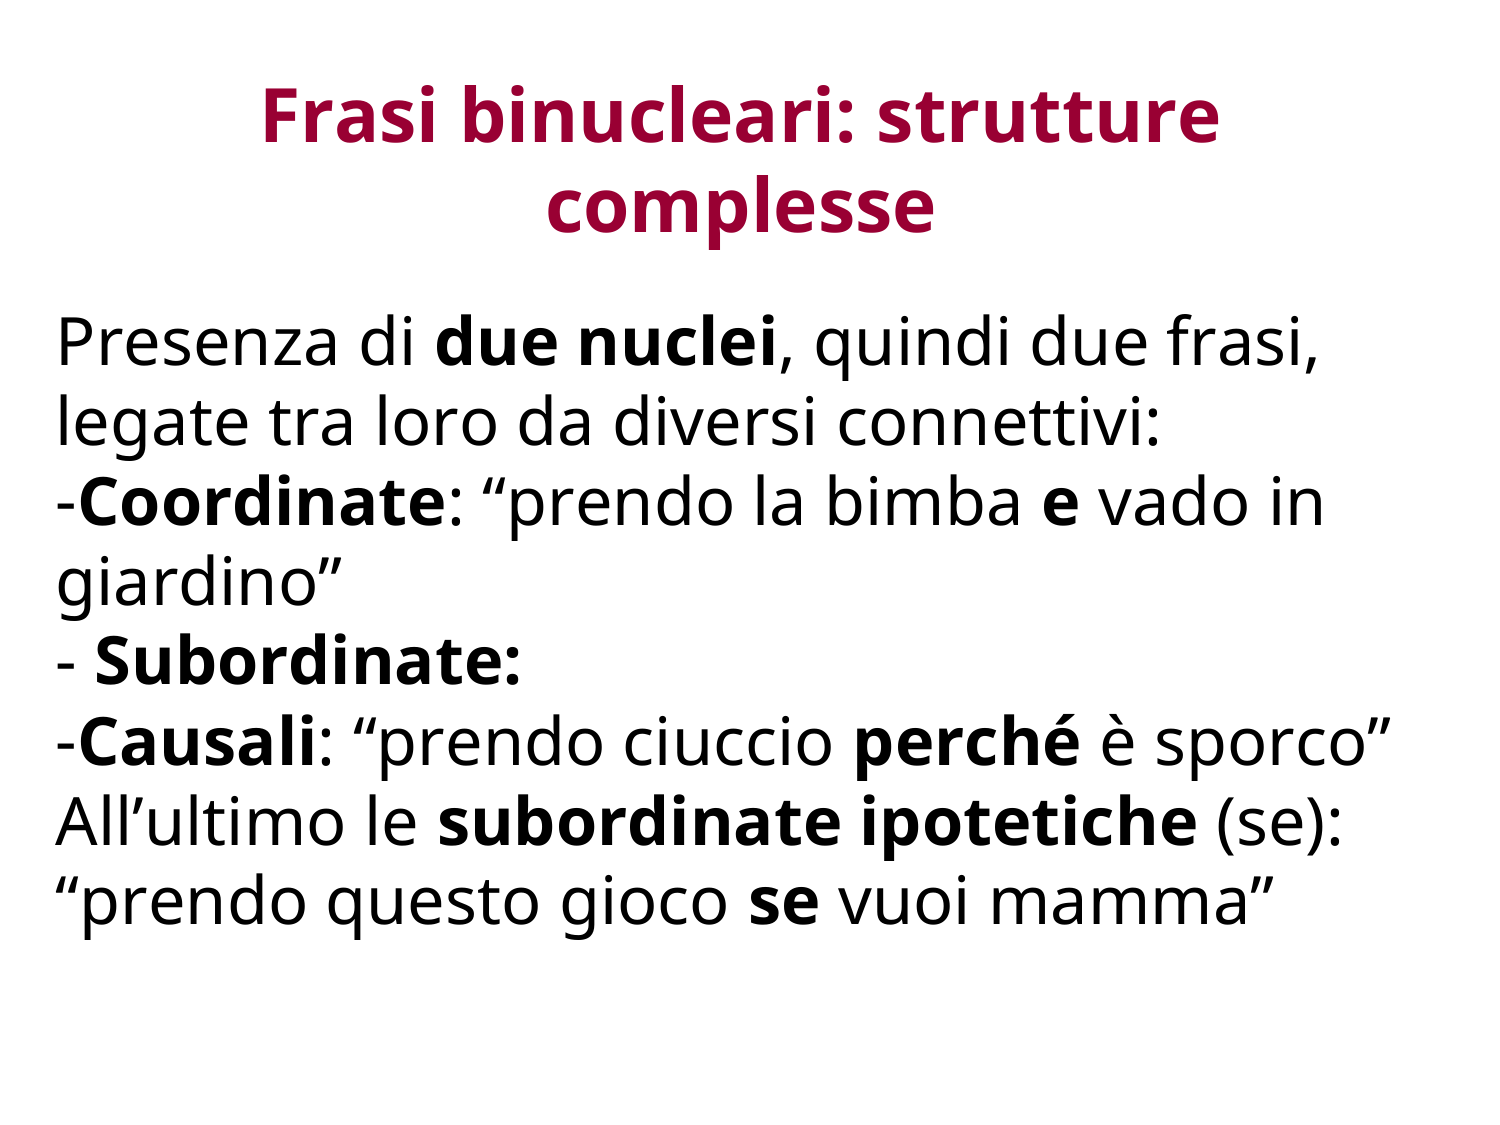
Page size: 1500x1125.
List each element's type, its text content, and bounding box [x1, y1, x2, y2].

title Frasi binucleari: strutture complesse [64, 59, 1418, 160]
list [29, 160, 1459, 1083]
text_box Presenza di due nuclei, quindi due frasi, legate tra loro da diversi connettivi: Coordinate: “prendo la bimba e vado in giardino” Subordinate: Causali: “prendo ciuccio perché è sporco” All’ultimo le subordinate ipotetiche (se): “prendo questo gioco se vuoi mamma” [41, 290, 1459, 947]
